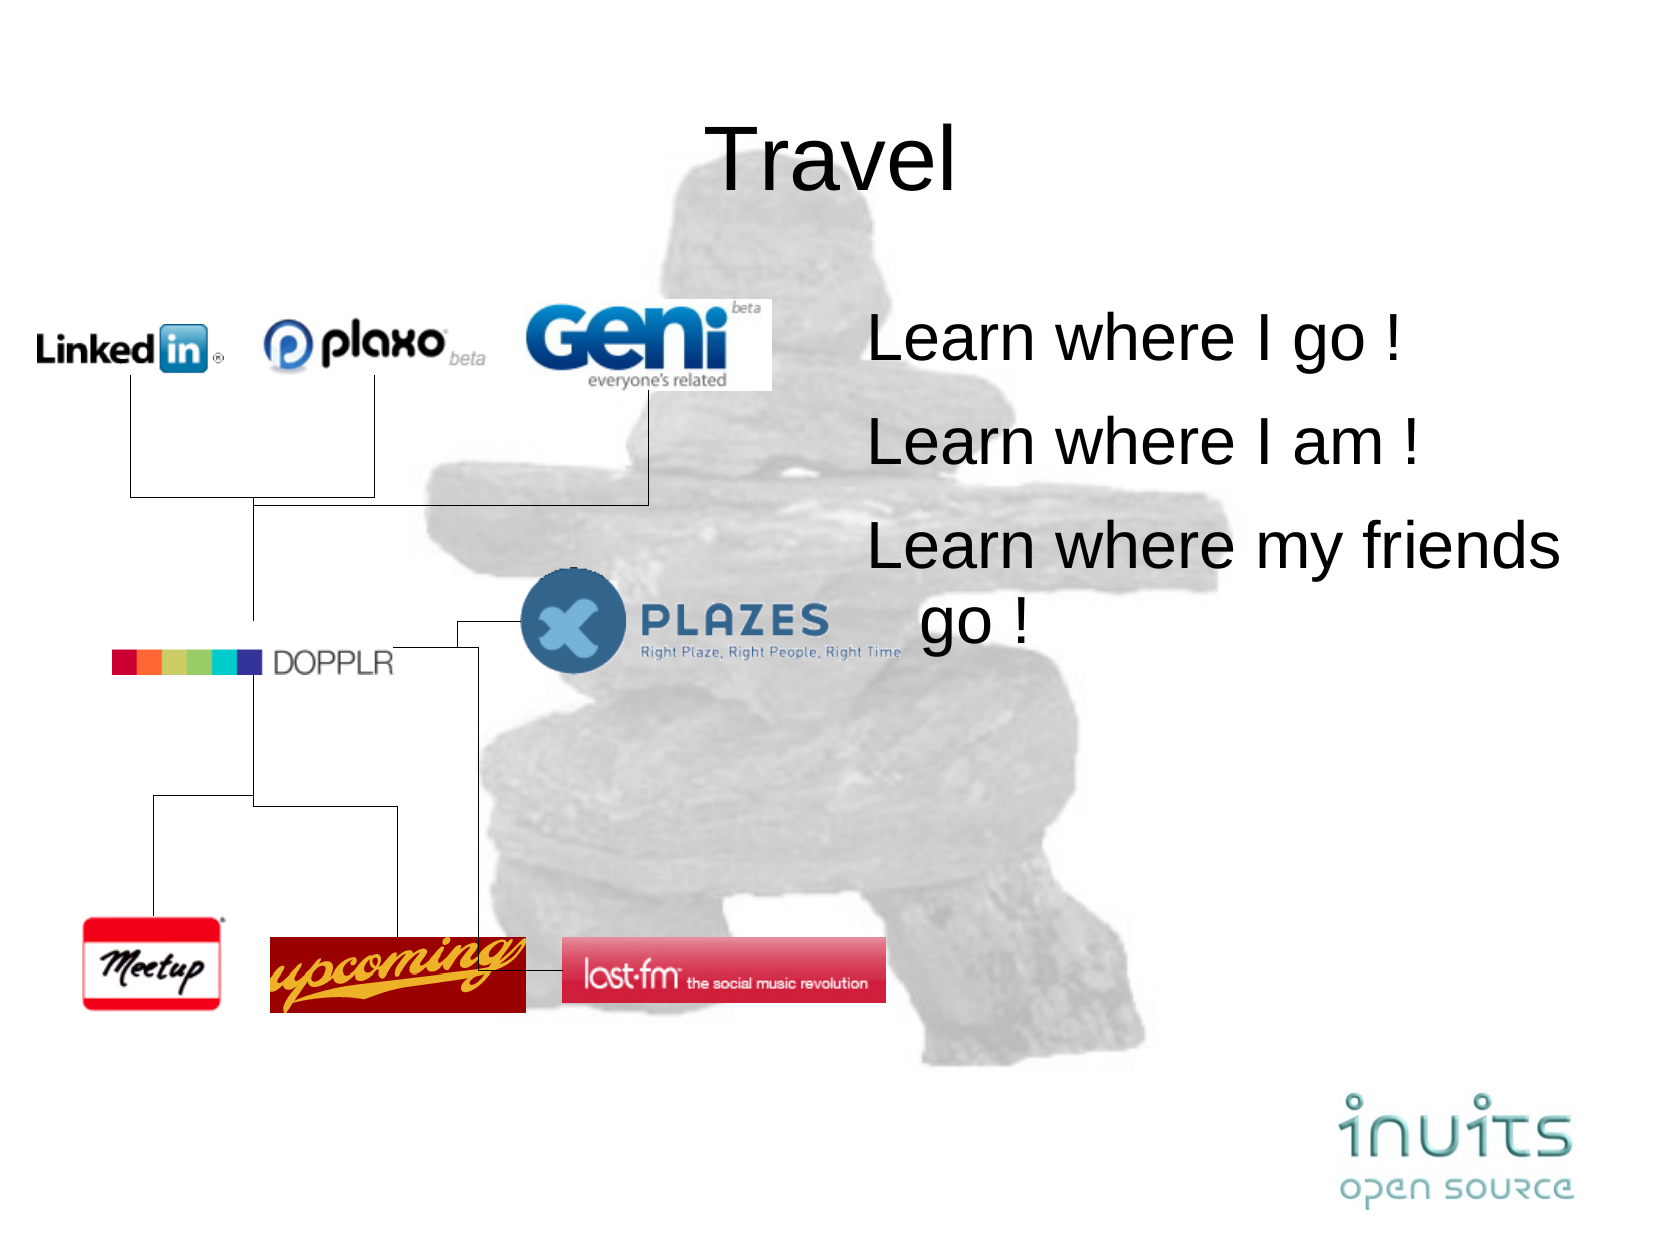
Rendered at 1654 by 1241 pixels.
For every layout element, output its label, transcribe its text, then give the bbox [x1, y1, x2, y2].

title Travel [86, 55, 1576, 263]
picture [37, 324, 224, 376]
picture [1337, 1119, 1576, 1210]
picture [112, 263, 1298, 1120]
list Learn where I go ! Learn where I am ! Learn where my friends go ! [848, 300, 1576, 1119]
picture [81, 915, 226, 1013]
